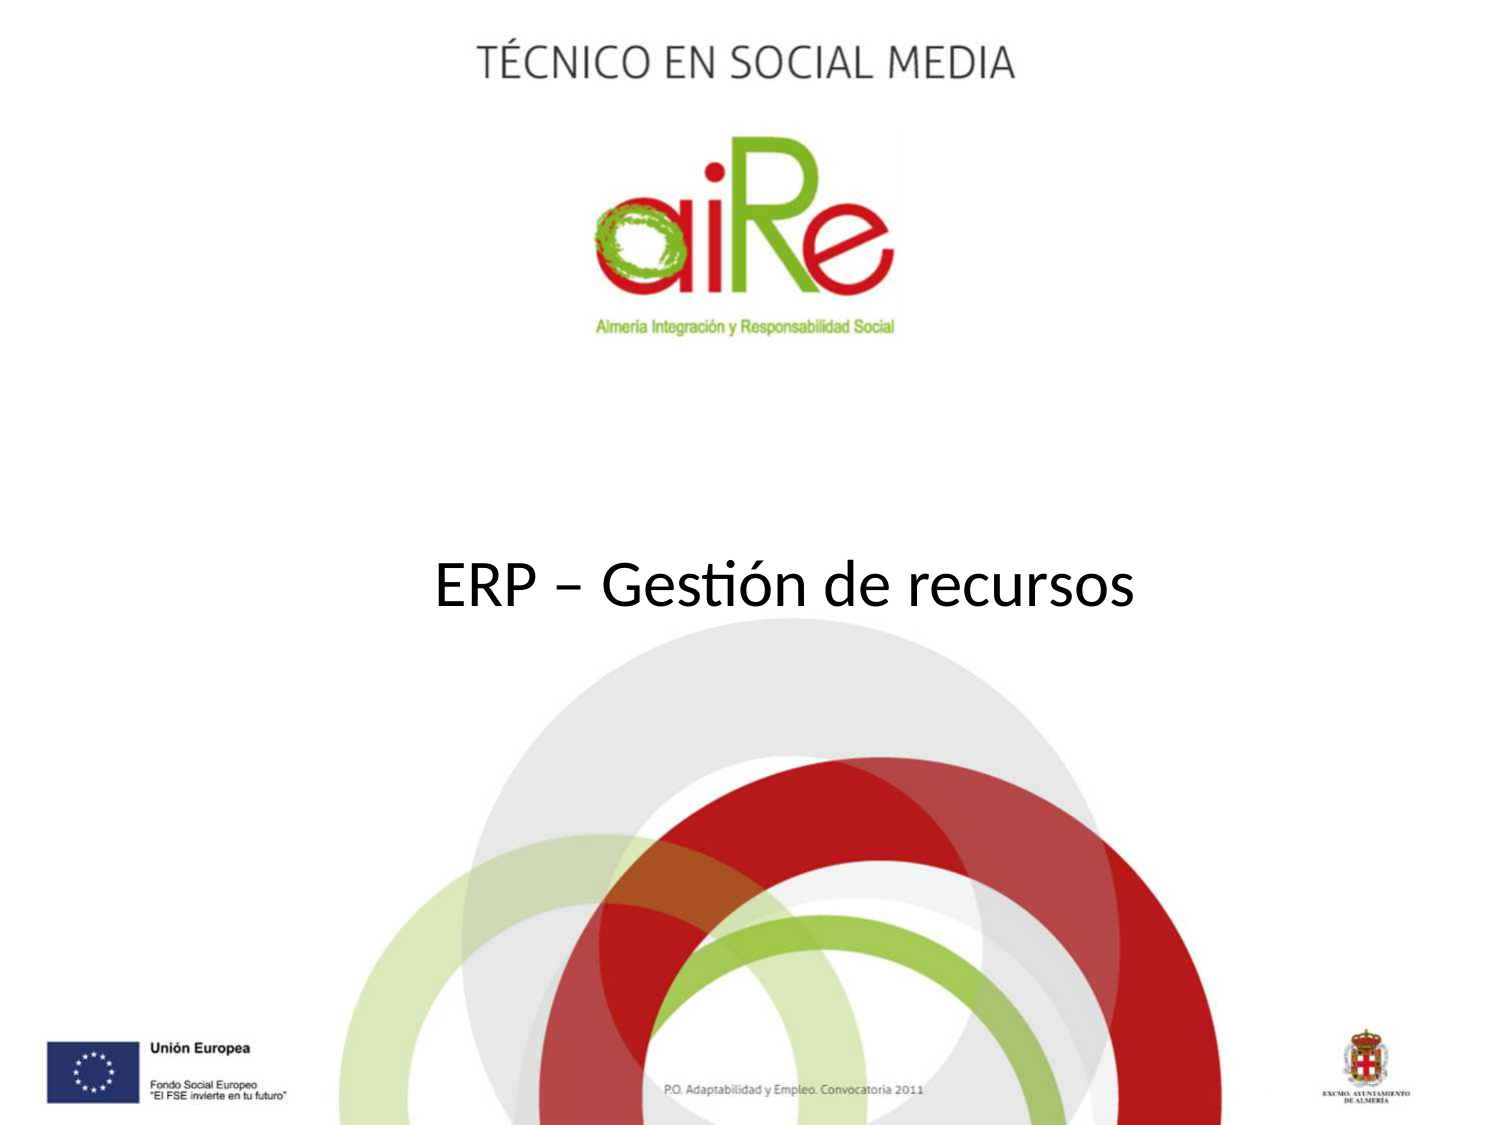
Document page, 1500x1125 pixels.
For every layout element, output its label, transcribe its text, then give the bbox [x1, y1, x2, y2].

list ERP – Gestión de recursos [75, 263, 1425, 916]
picture [0, 0, 1500, 1125]
